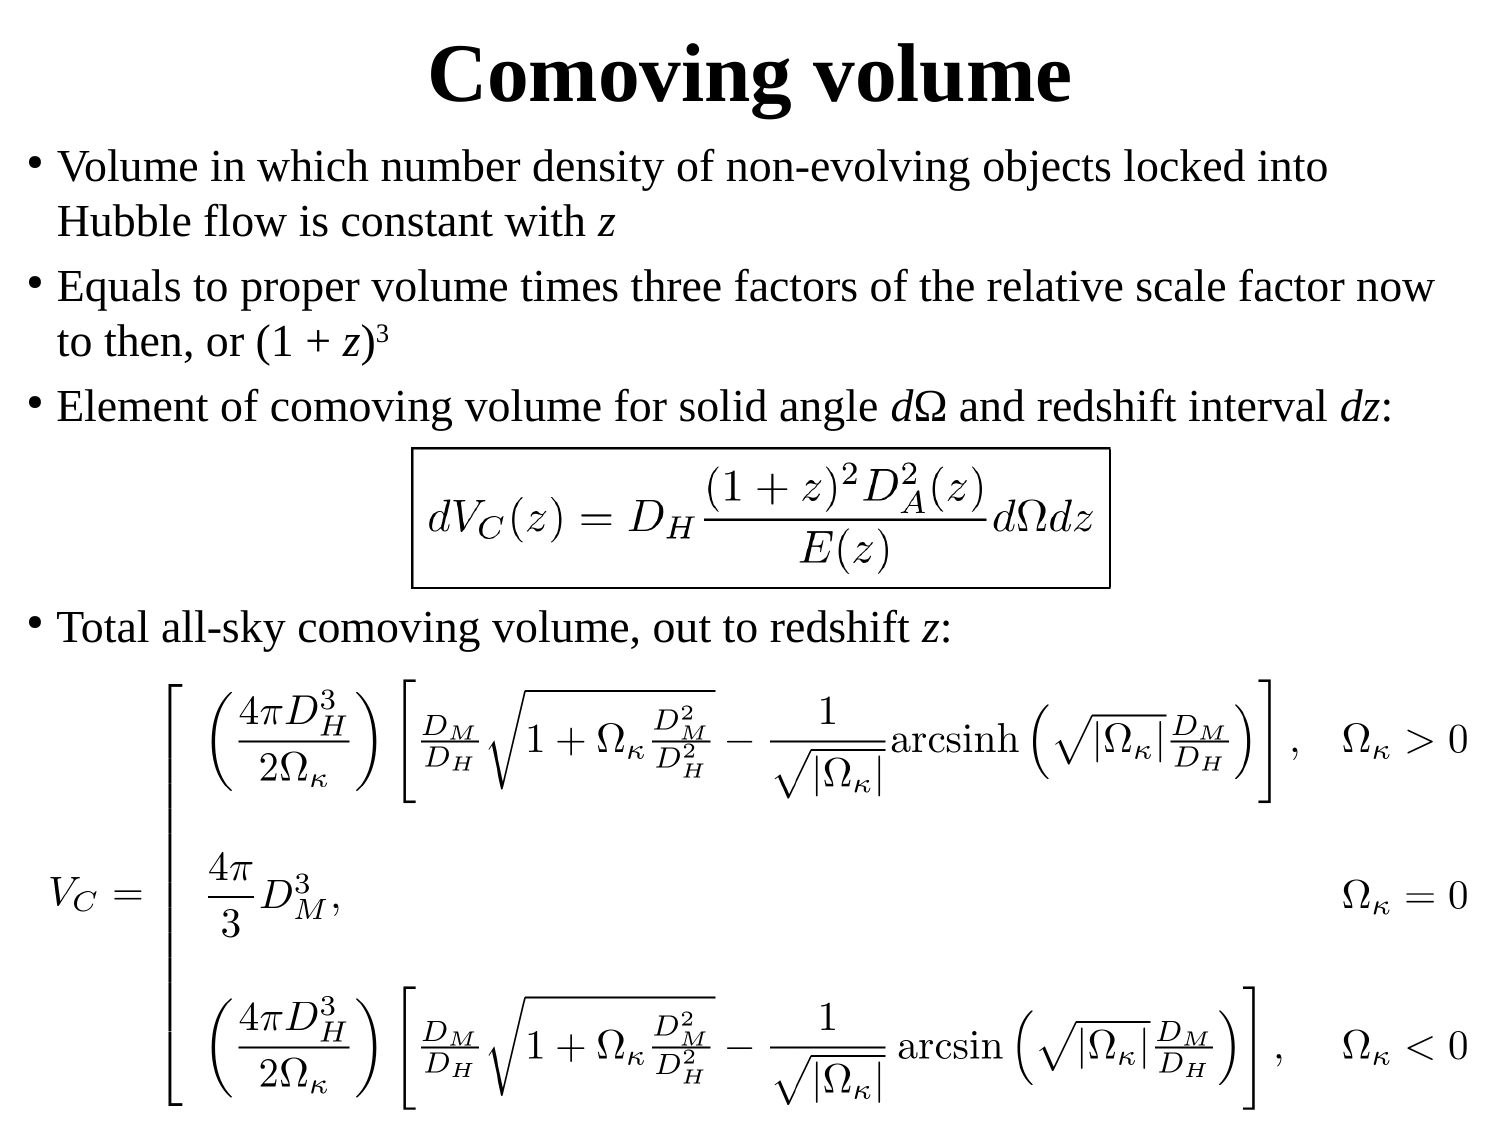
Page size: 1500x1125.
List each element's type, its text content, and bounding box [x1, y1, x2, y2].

picture [411, 447, 1111, 589]
title Comoving volume [75, 11, 1425, 127]
picture [50, 679, 1467, 1110]
list Volume in which number density of non-evolving objects locked into Hubble flow is constant with z Equals to proper volume times three factors of the relative scale factor now to then, or (1 + z)3 Element of comoving volume for solid angle dΩ and redshift interval dz: Total all-sky comoving volume, out to redshift z: [11, 128, 1482, 676]
